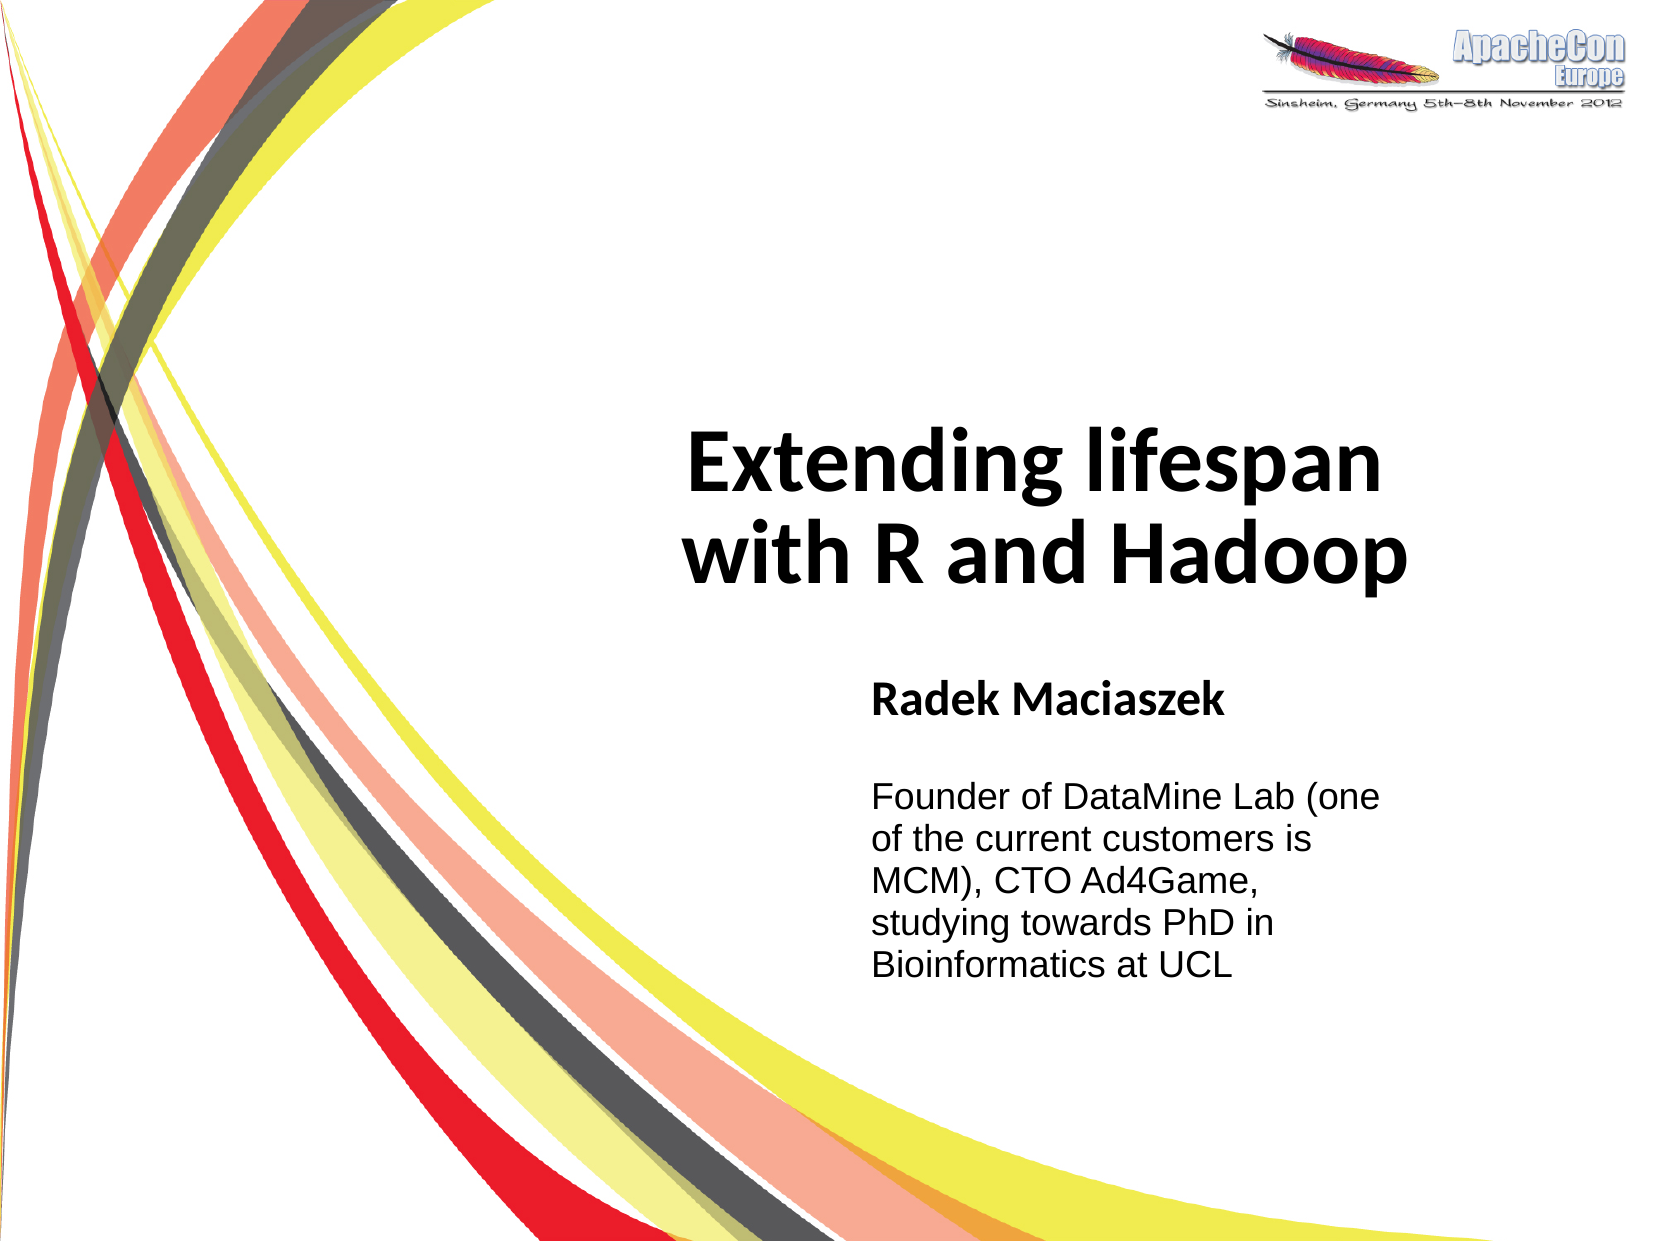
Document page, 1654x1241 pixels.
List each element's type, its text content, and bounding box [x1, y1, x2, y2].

text_box Founder of DataMine Lab (one of the current customers is MCM), CTO Ad4Game, studying towards PhD in Bioinformatics at UCL [856, 767, 1418, 993]
picture [0, 0, 1654, 1241]
title Extending lifespan with R and Hadoop [561, 402, 1531, 627]
subtitle Radek Maciaszek [561, 643, 1536, 762]
